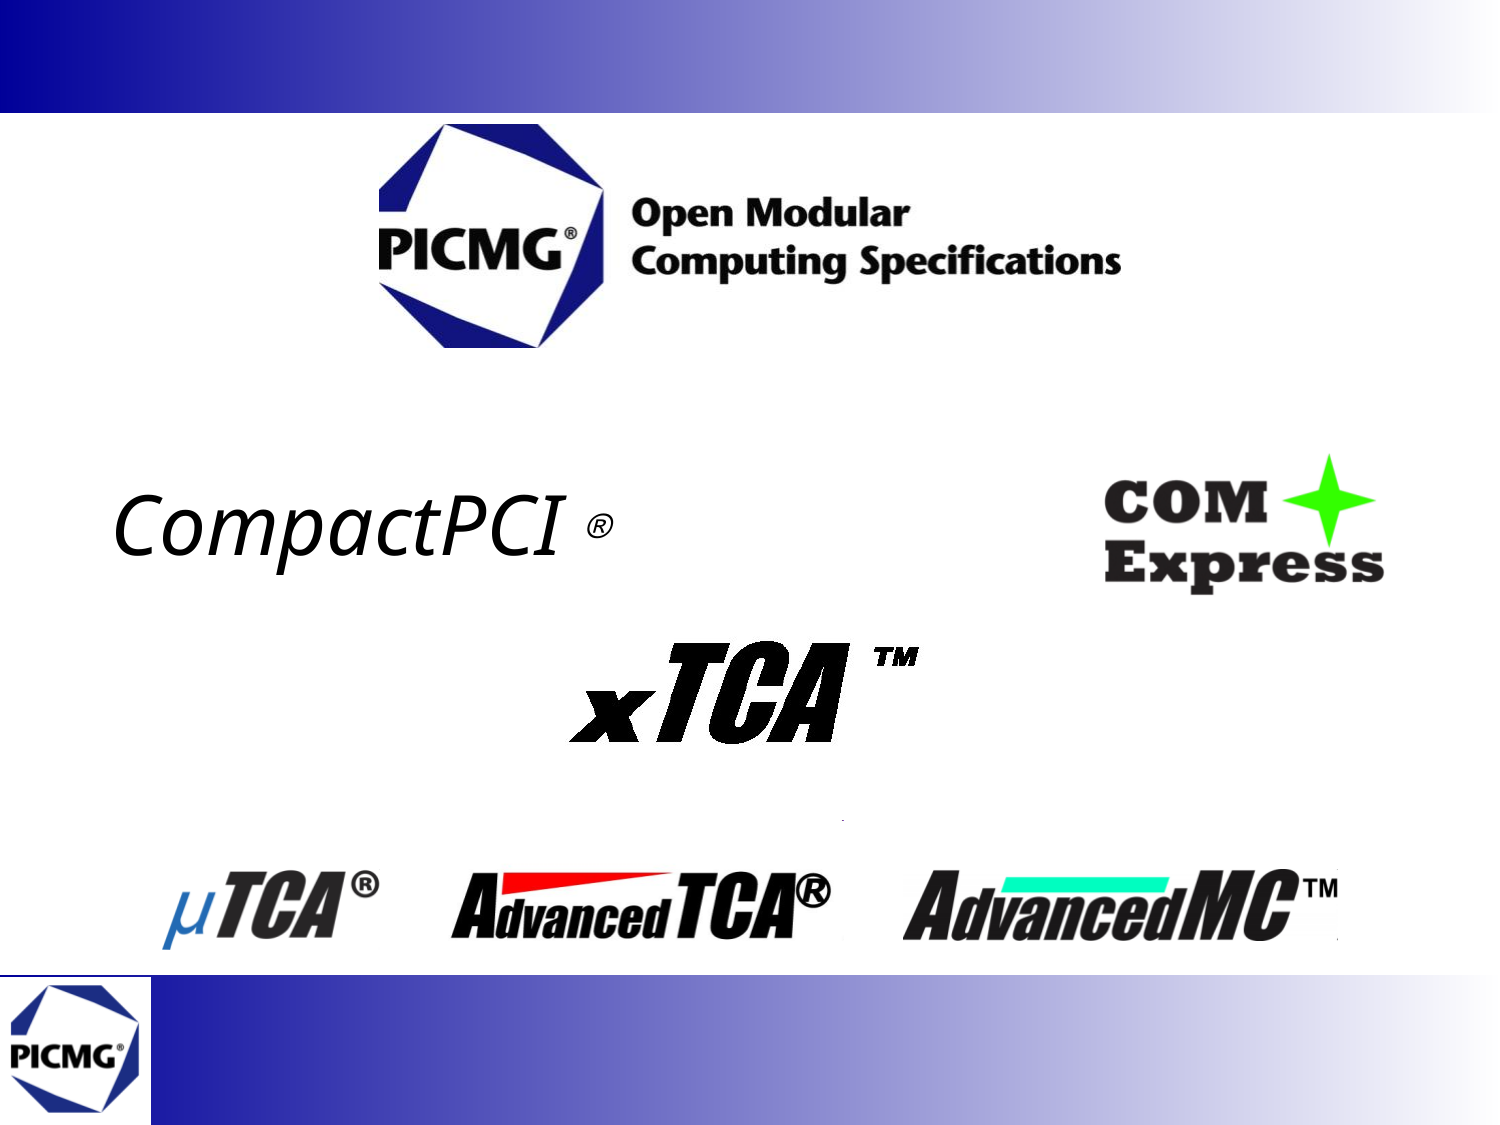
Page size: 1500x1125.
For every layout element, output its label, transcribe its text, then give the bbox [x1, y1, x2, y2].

picture [1082, 441, 1408, 604]
text_box CompactPCI  [95, 464, 660, 581]
picture [903, 869, 1338, 941]
picture [379, 124, 1121, 348]
picture [162, 869, 380, 950]
picture [0, 977, 151, 1125]
picture [448, 820, 844, 966]
picture [557, 622, 973, 766]
